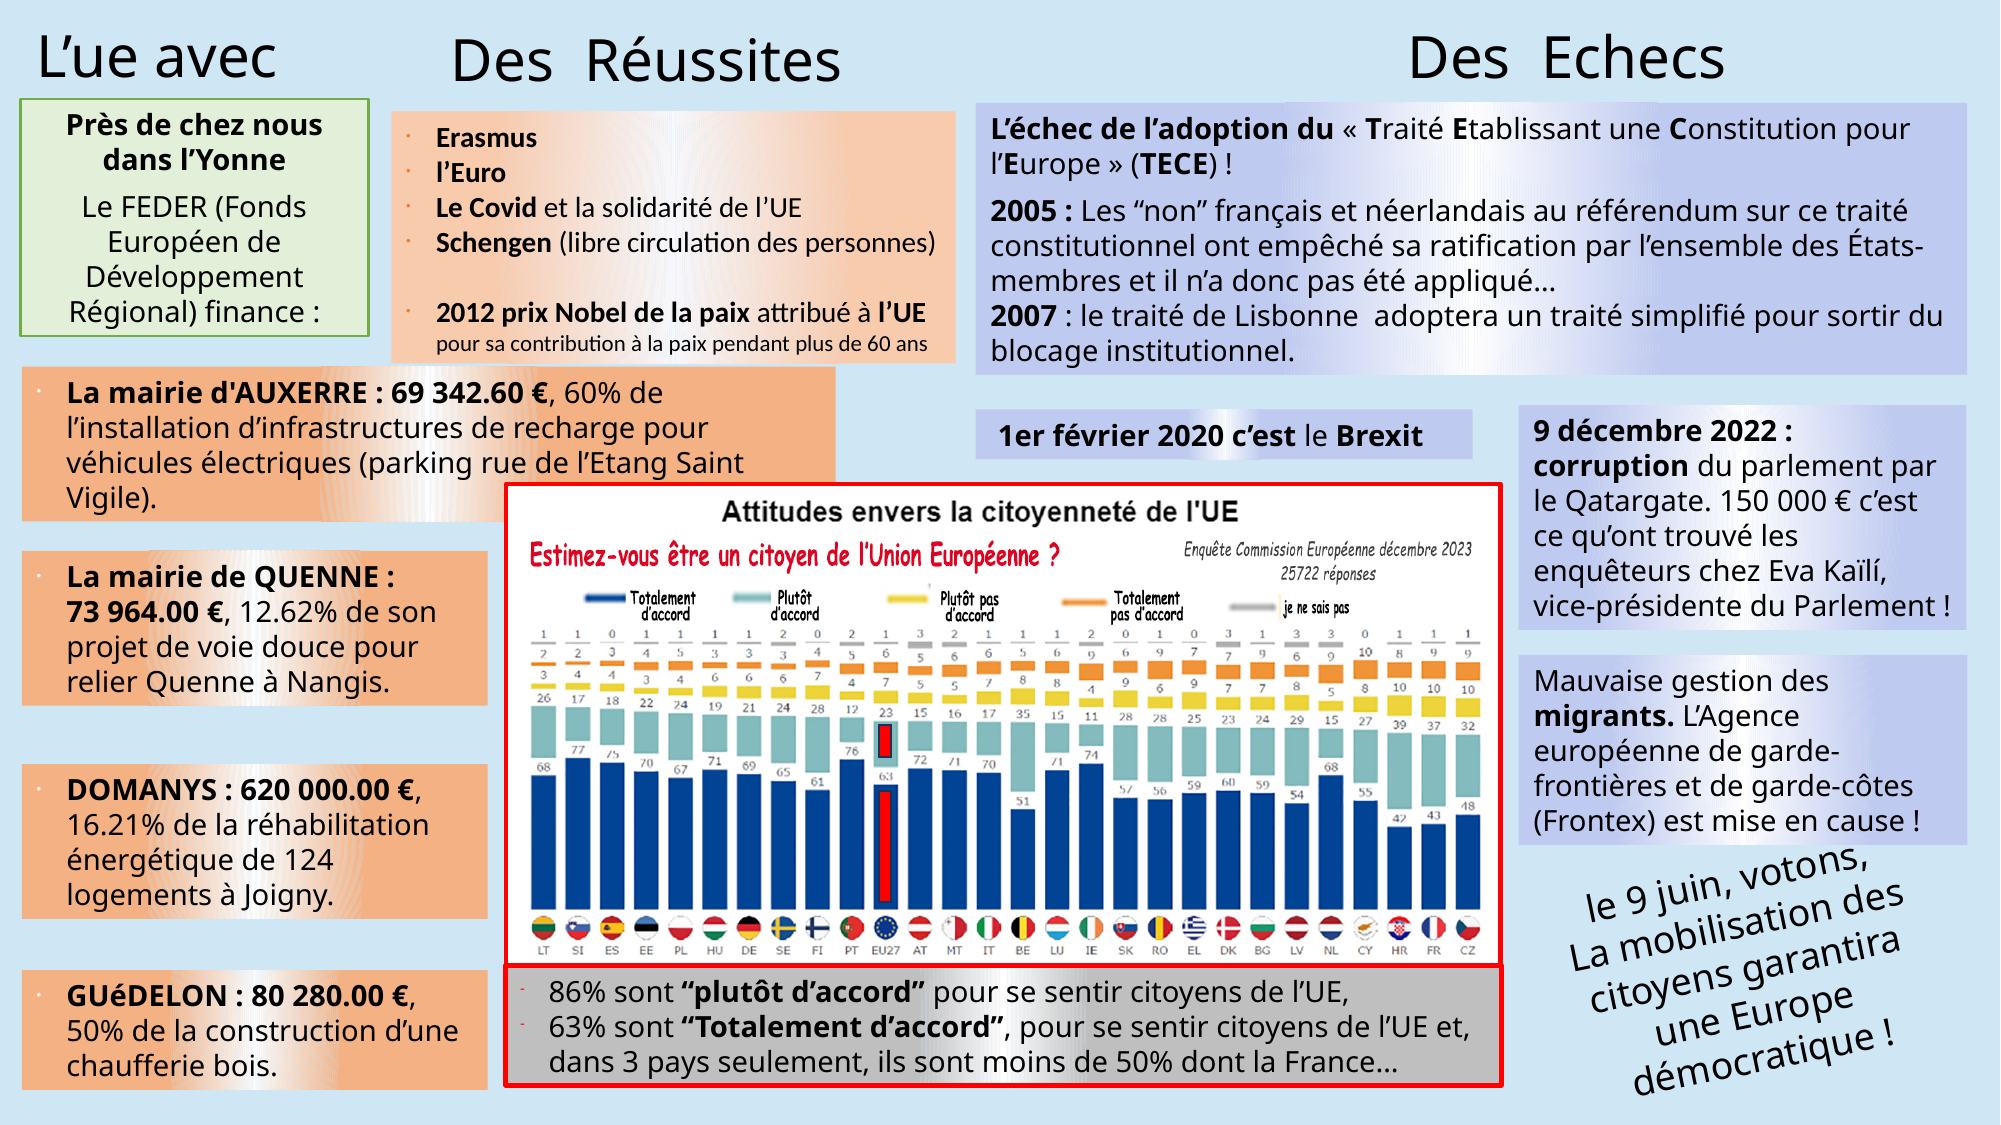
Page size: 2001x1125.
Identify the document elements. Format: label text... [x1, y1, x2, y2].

text_box 1er février 2020 c’est le Brexit [975, 409, 1473, 460]
text_box Erasmus l’Euro Le Covid et la solidarité de l’UE Schengen (libre circulation des personnes) 2012 prix Nobel de la paix attribué à l’UE pour sa contribution à la paix pendant plus de 60 ans [391, 111, 956, 364]
text_box La mairie d'AUXERRE : 69 342.60 €, 60% de l’installation d’infrastructures de recharge pour véhicules électriques (parking rue de l’Etang Saint Vigile). [21, 366, 836, 522]
text_box DOMANYS : 620 000.00 €, 16.21% de la réhabilitation énergétique de 124 logements à Joigny. [21, 764, 488, 919]
text_box Des Echecs [1392, 13, 1779, 98]
picture [508, 486, 1499, 964]
text_box 9 décembre 2022 : corruption du parlement par le Qatargate. 150 000 € c’est ce qu’ont trouvé les enquêteurs chez Eva Kaïlí, vice-présidente du Parlement ! [1518, 405, 1967, 630]
text_box L’ue avec [21, 11, 339, 167]
text_box Près de chez nous dans l’Yonne Le FEDER (Fonds Européen de Développement Régional) finance : [20, 98, 369, 337]
text_box 86% sont “plutôt d’accord” pour se sentir citoyens de l’UE, 63% sont “Totalement d’accord”, pour se sentir citoyens de l’UE et, dans 3 pays seulement, ils sont moins de 50% dont la France… [505, 965, 1502, 1086]
text_box [878, 791, 891, 902]
text_box [879, 725, 892, 758]
text_box le 9 juin, votons, La mobilisation des citoyens garantira une Europe démocratique ! [1525, 810, 1965, 1125]
text_box Mauvaise gestion des migrants. L’Agence européenne de garde-frontières et de garde-côtes (Frontex) est mise en cause ! [1518, 655, 1968, 845]
text_box L’échec de l’adoption du « Traité Etablissant une Constitution pour l’Europe » (TECE) ! 2005 : Les “non” français et néerlandais au référendum sur ce traité constitutionnel ont empêché sa ratification par l’ensemble des États-membres et il n’a donc pas été appliqué… 2007 : le traité de Lisbonne adoptera un traité simplifié pour sortir du blocage institutionnel. [975, 102, 1968, 375]
text_box La mairie de QUENNE : 73 964.00 €, 12.62% de son projet de voie douce pour relier Quenne à Nangis. [21, 550, 488, 706]
text_box GUéDELON : 80 280.00 €, 50% de la construction d’une chaufferie bois. [21, 970, 488, 1090]
text_box Des Réussites [436, 15, 946, 101]
